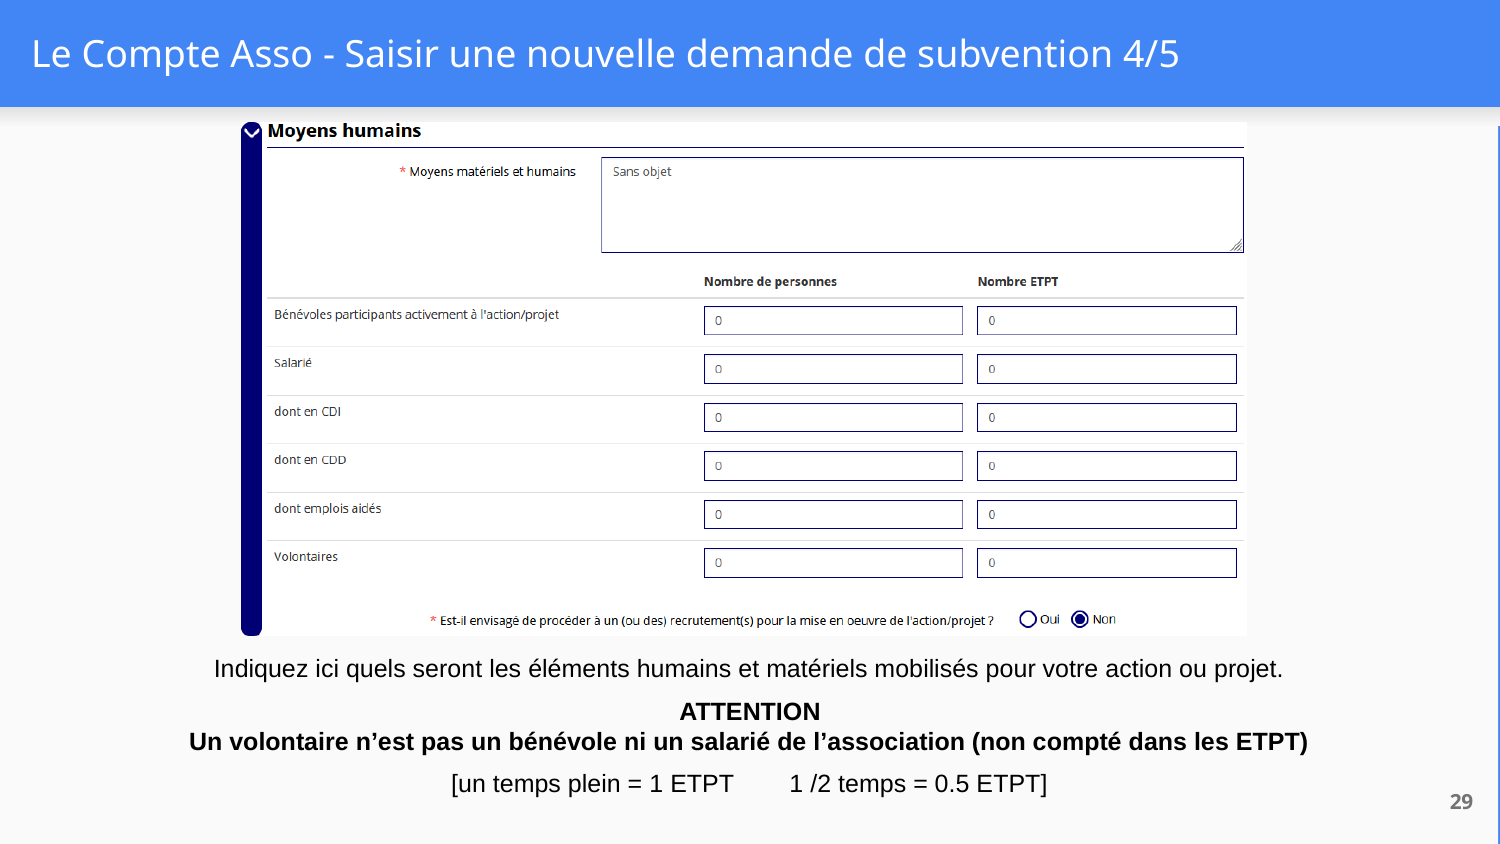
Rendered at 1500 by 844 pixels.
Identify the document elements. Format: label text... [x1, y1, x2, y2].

title Le Compte Asso - Saisir une nouvelle demande de subvention 4/5 [16, 2, 1464, 102]
text_box Indiquez ici quels seront les éléments humains et matériels mobilisés pour votre action ou projet. ATTENTION Un volontaire n’est pas un bénévole ni un salarié de l’association (non compté dans les ETPT) [un temps plein = 1 ETPT 1 /2 temps = 0.5 ETPT] [0, 637, 1500, 844]
picture [241, 122, 1247, 636]
